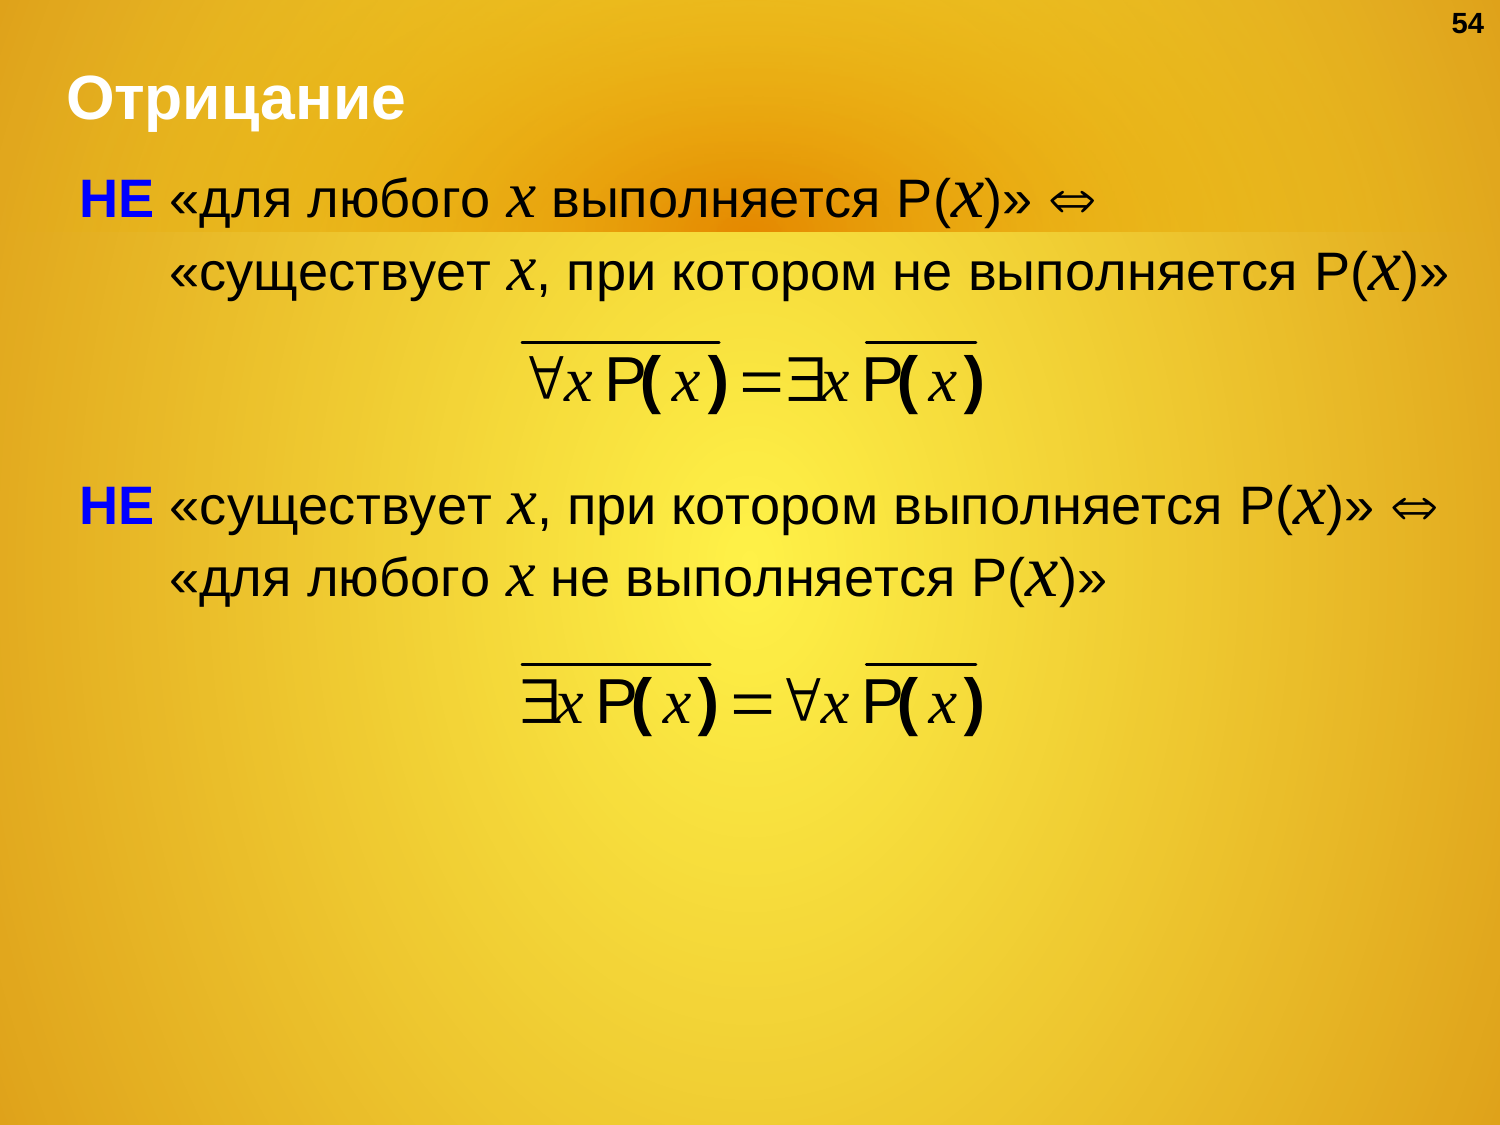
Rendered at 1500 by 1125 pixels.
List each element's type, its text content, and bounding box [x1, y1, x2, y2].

chart [511, 327, 990, 429]
text_box <номер> [1148, 0, 1499, 75]
text_box НЕ «для любого x выполняется P(x)»  «существует x, при котором не выполняется P(x)» [64, 135, 1465, 313]
chart [511, 649, 990, 751]
text_box НЕ «существует x, при котором выполняется P(x)»  «для любого x не выполняется P(x)» [64, 459, 1456, 619]
title Отрицание [51, 49, 1426, 127]
